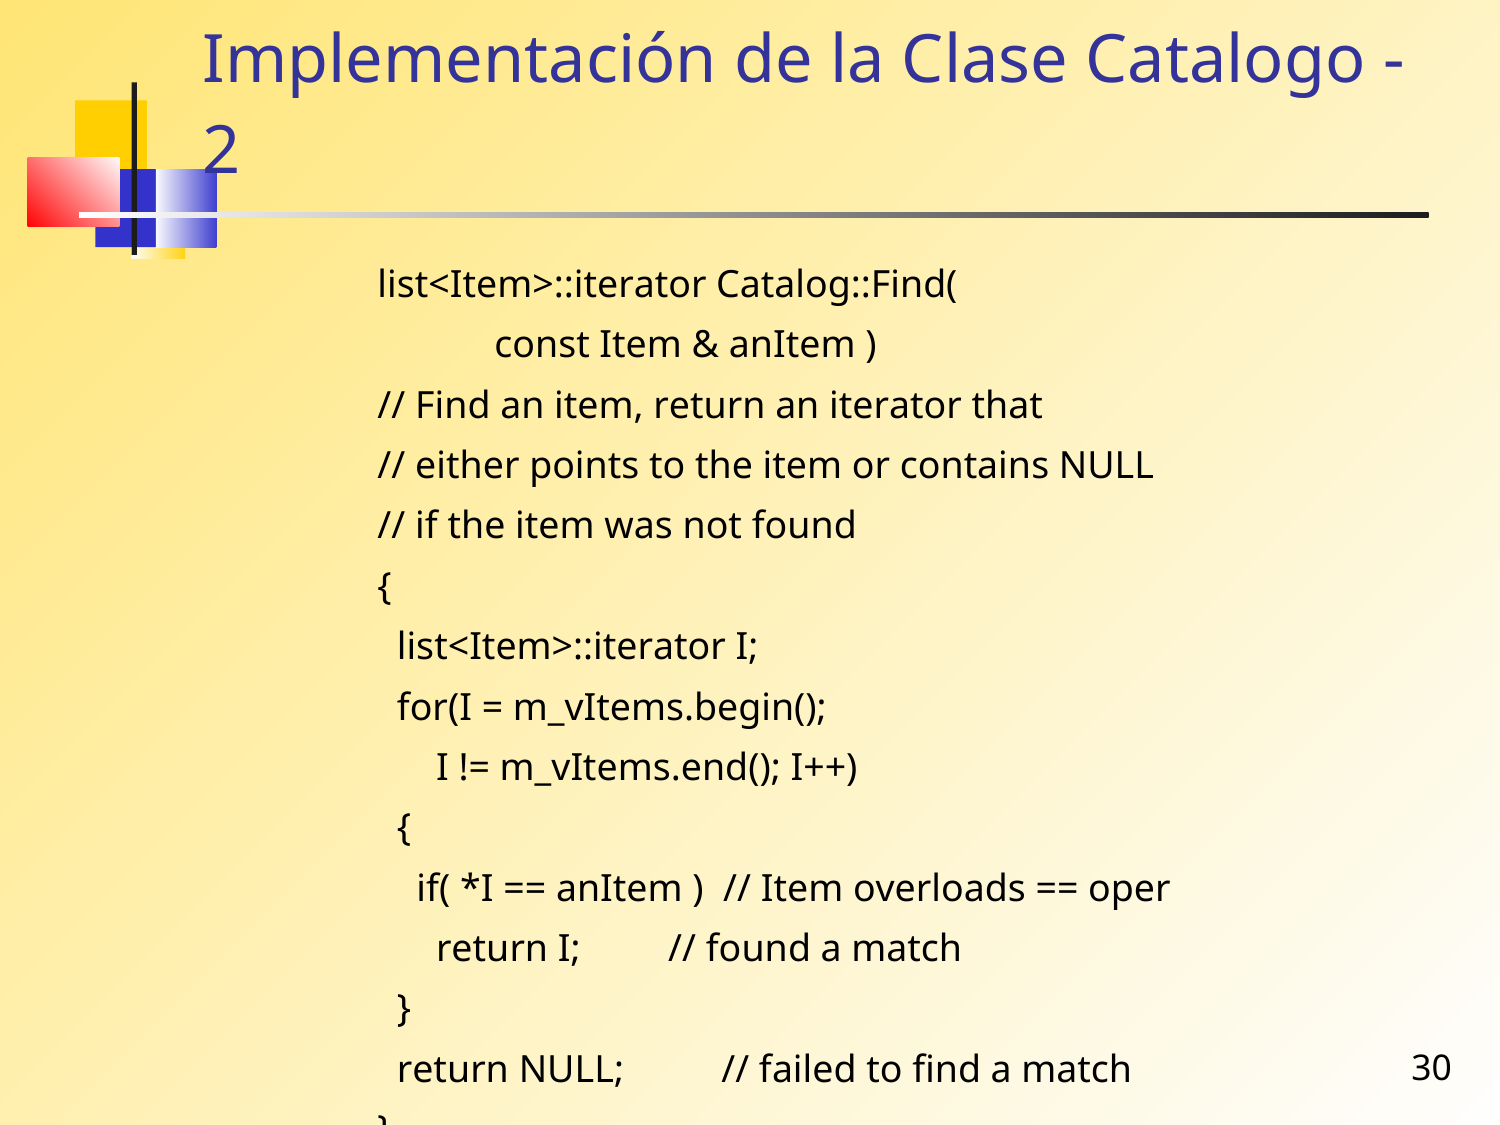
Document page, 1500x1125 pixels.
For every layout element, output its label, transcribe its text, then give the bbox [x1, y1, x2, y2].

title Implementación de la Clase Catalogo - 2 [187, 37, 1466, 201]
list list<Item>::iterator Catalog::Find( const Item & anItem )‏ // Find an item, return an iterator that // either points to the item or contains NULL // if the item was not found { list<Item>::iterator I; for(I = m_vItems.begin(); I != m_vItems.end(); I++)‏ { if( *I == anItem ) // Item overloads == oper return I; // found a match } return NULL; // failed to find a match } [362, 249, 1463, 1075]
